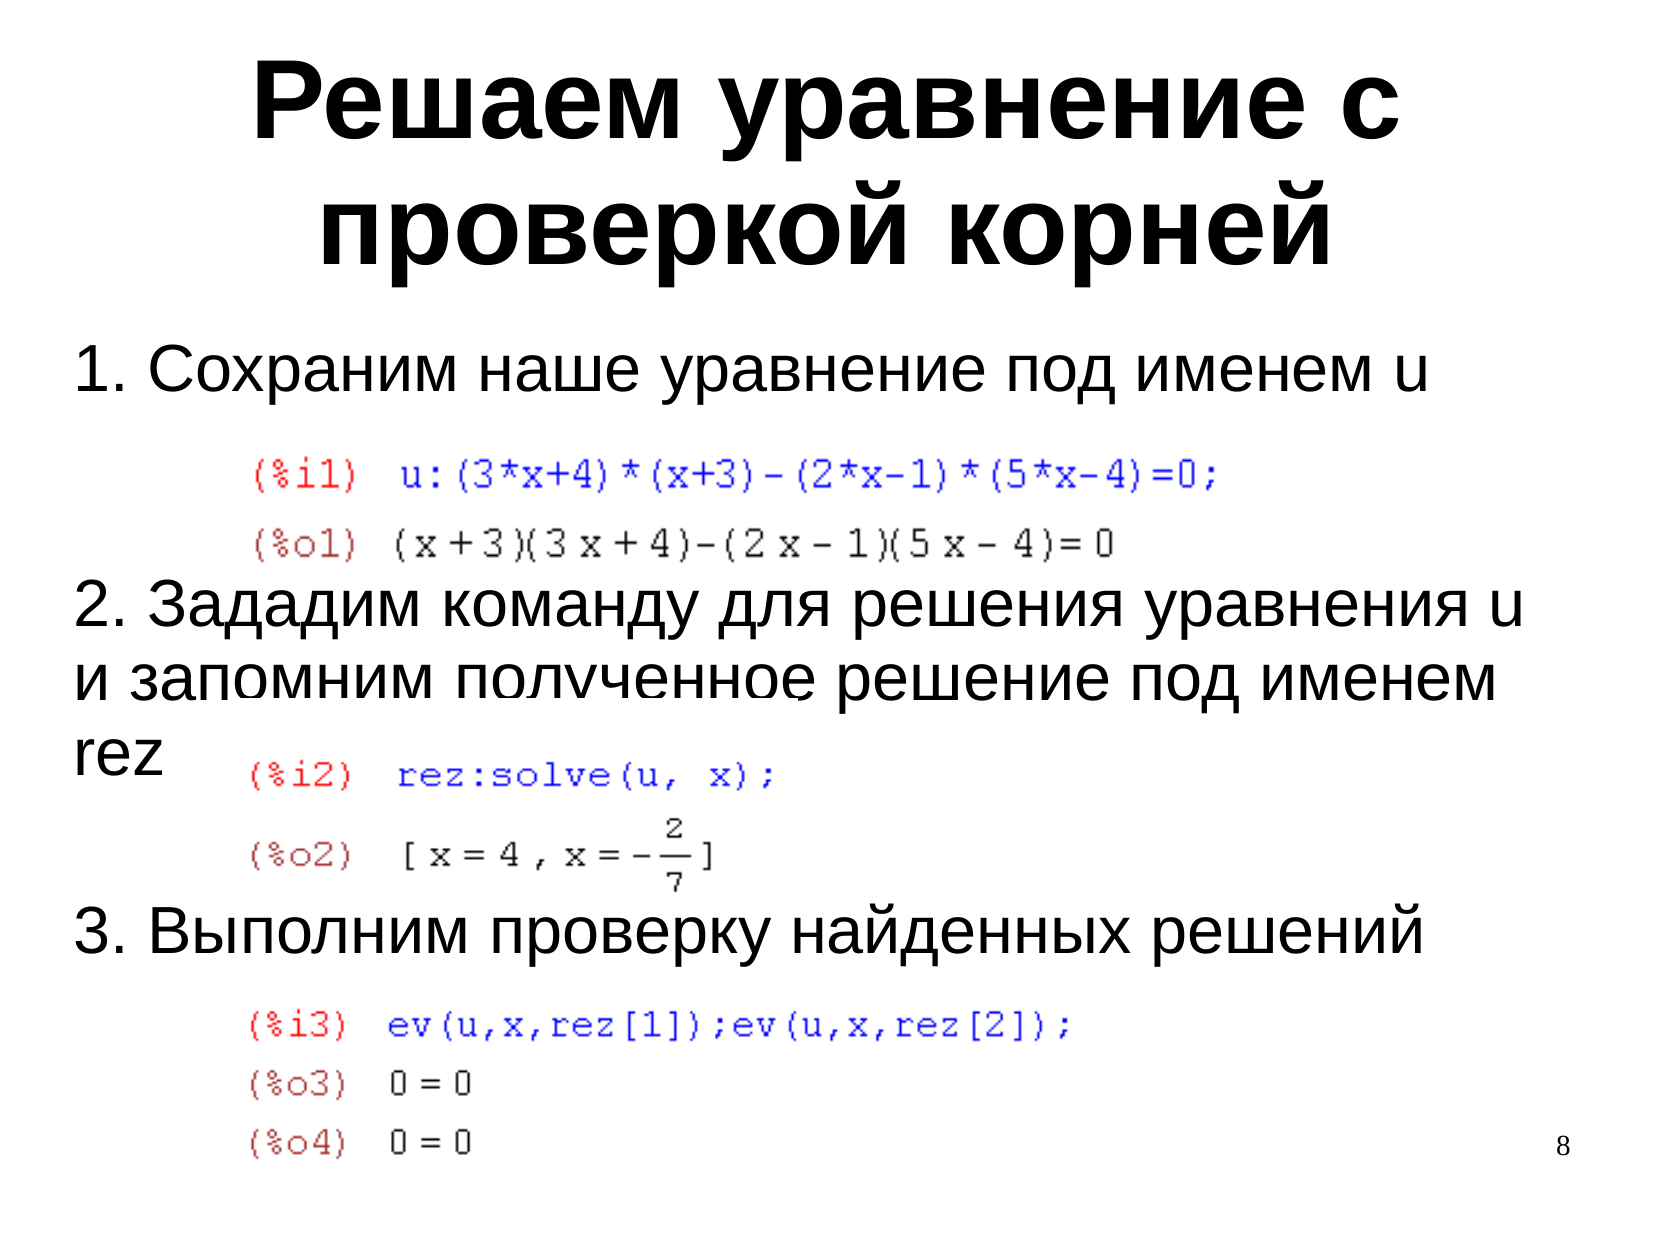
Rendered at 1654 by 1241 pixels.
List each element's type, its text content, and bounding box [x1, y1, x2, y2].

picture [240, 414, 1241, 558]
text_box 3. Выполним проверку найденных решений [59, 885, 1565, 976]
text_box 1. Сохраним наше уравнение под именем u [59, 323, 1565, 414]
text_box Решаем уравнение с проверкой корней [29, 29, 1625, 296]
picture [236, 976, 1093, 1182]
text_box 2. Зададим команду для решения уравнения u и запомним полученное решение под именем rez [59, 558, 1565, 798]
picture [236, 698, 798, 885]
